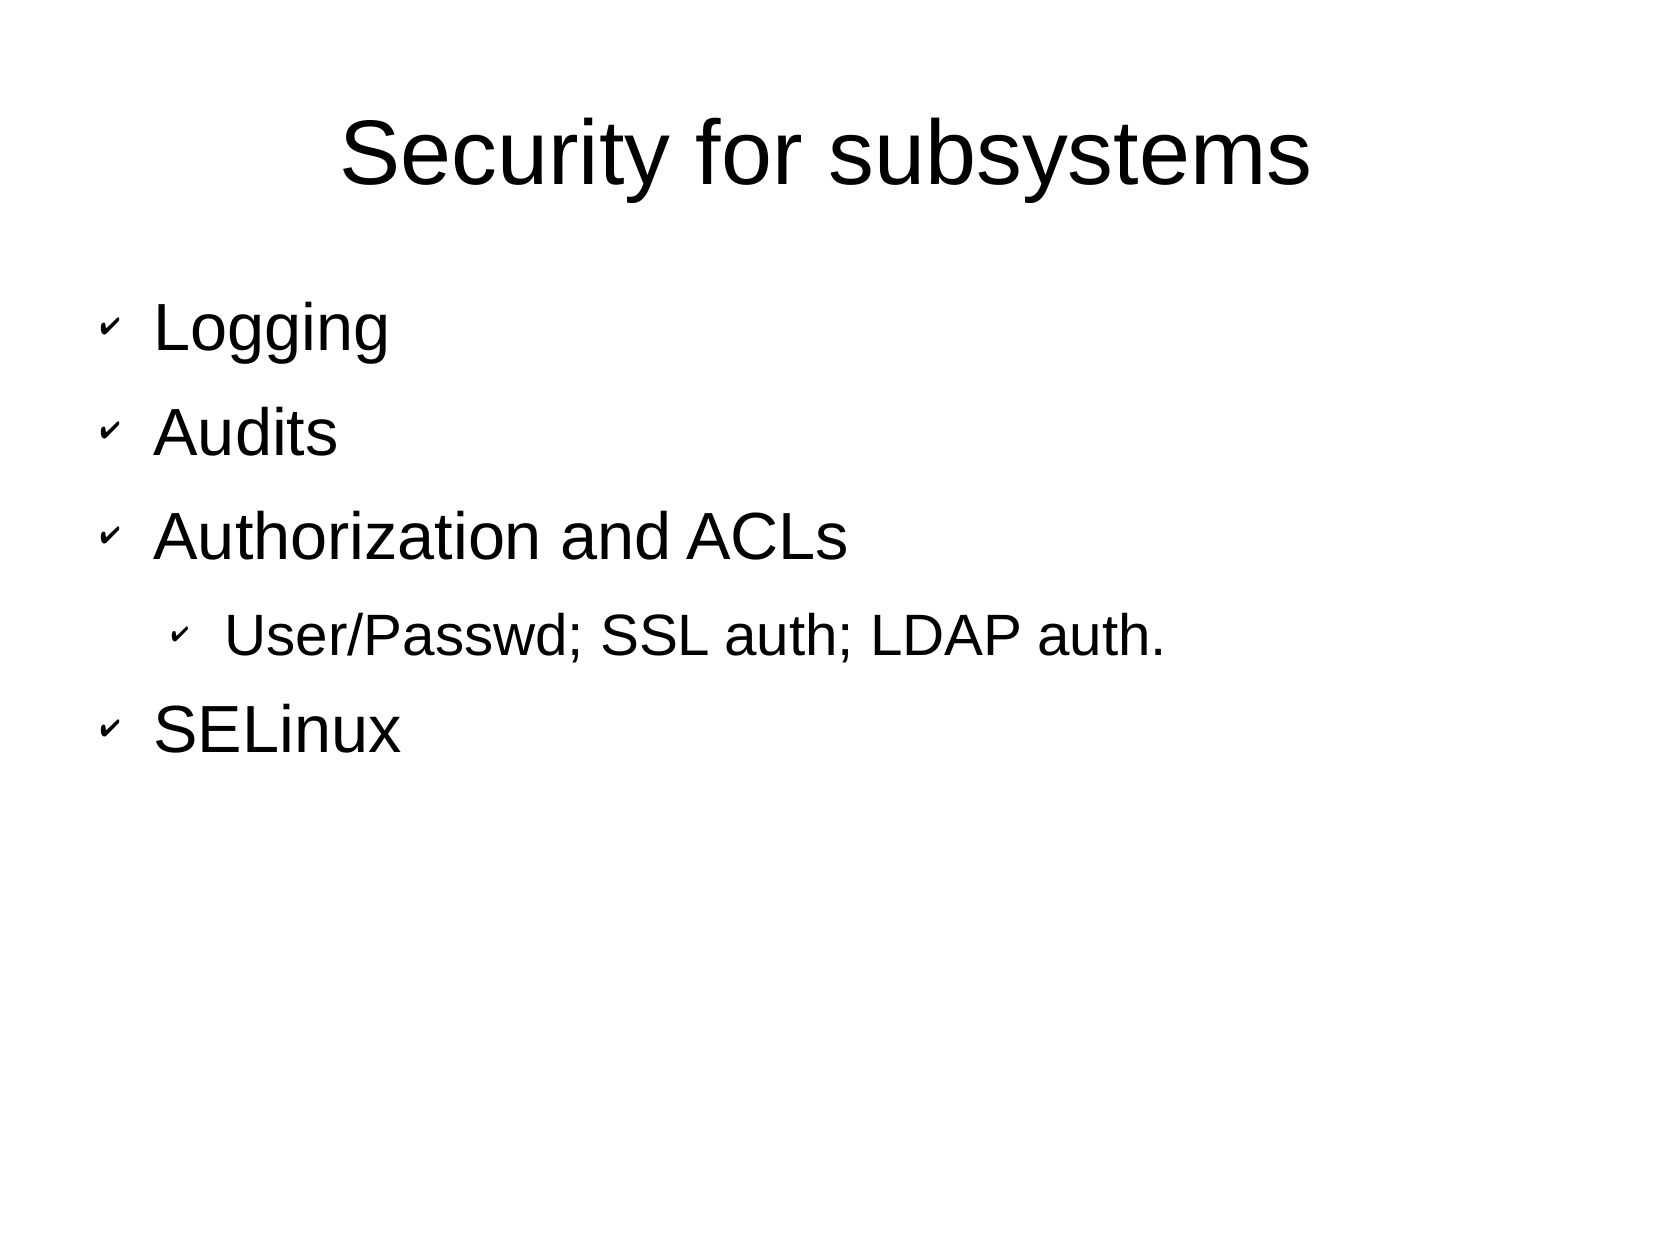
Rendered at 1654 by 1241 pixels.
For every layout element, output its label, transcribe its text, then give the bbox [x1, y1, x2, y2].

list Logging Audits Authorization and ACLs User/Passwd; SSL auth; LDAP auth. SELinux [82, 290, 1571, 1109]
title Security for subsystems [82, 49, 1571, 257]
